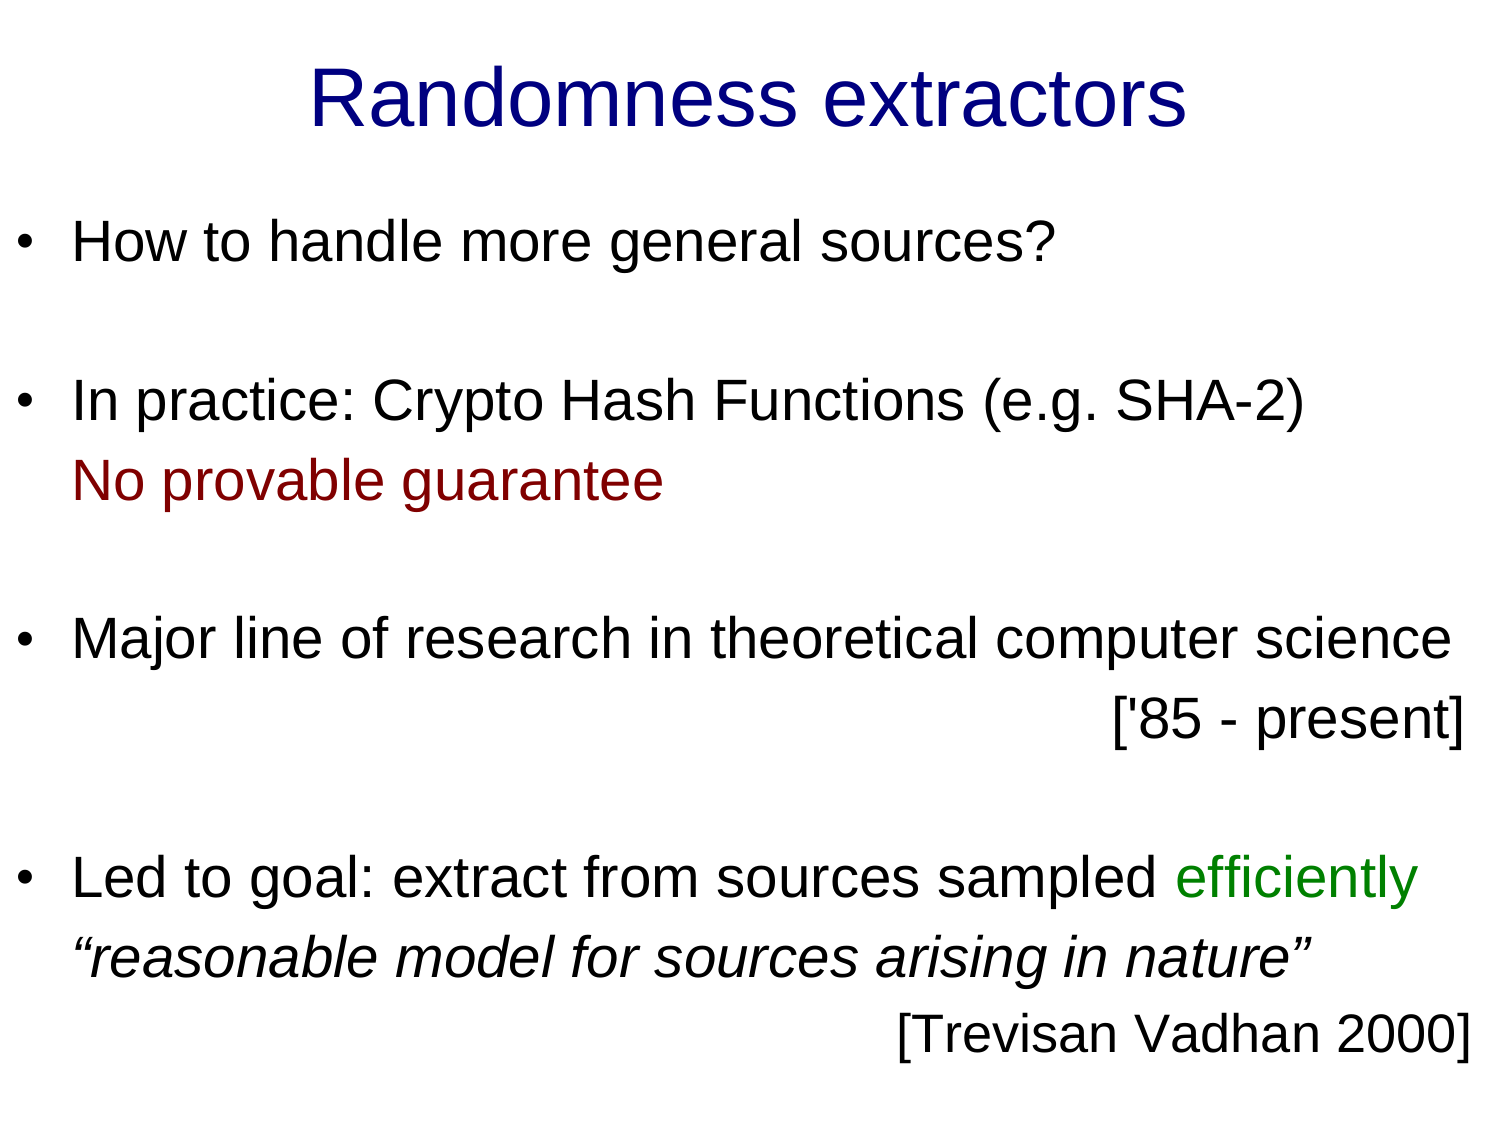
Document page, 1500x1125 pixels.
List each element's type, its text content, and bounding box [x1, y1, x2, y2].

title Randomness extractors [0, 24, 1497, 171]
list How to handle more general sources? In practice: Crypto Hash Functions (e.g. SHA-2) No provable guarantee Major line of research in theoretical computer science ['85 - present] Led to goal: extract from sources sampled efficiently “reasonable model for sources arising in nature” [Trevisan Vadhan 2000] [0, 200, 1500, 1125]
